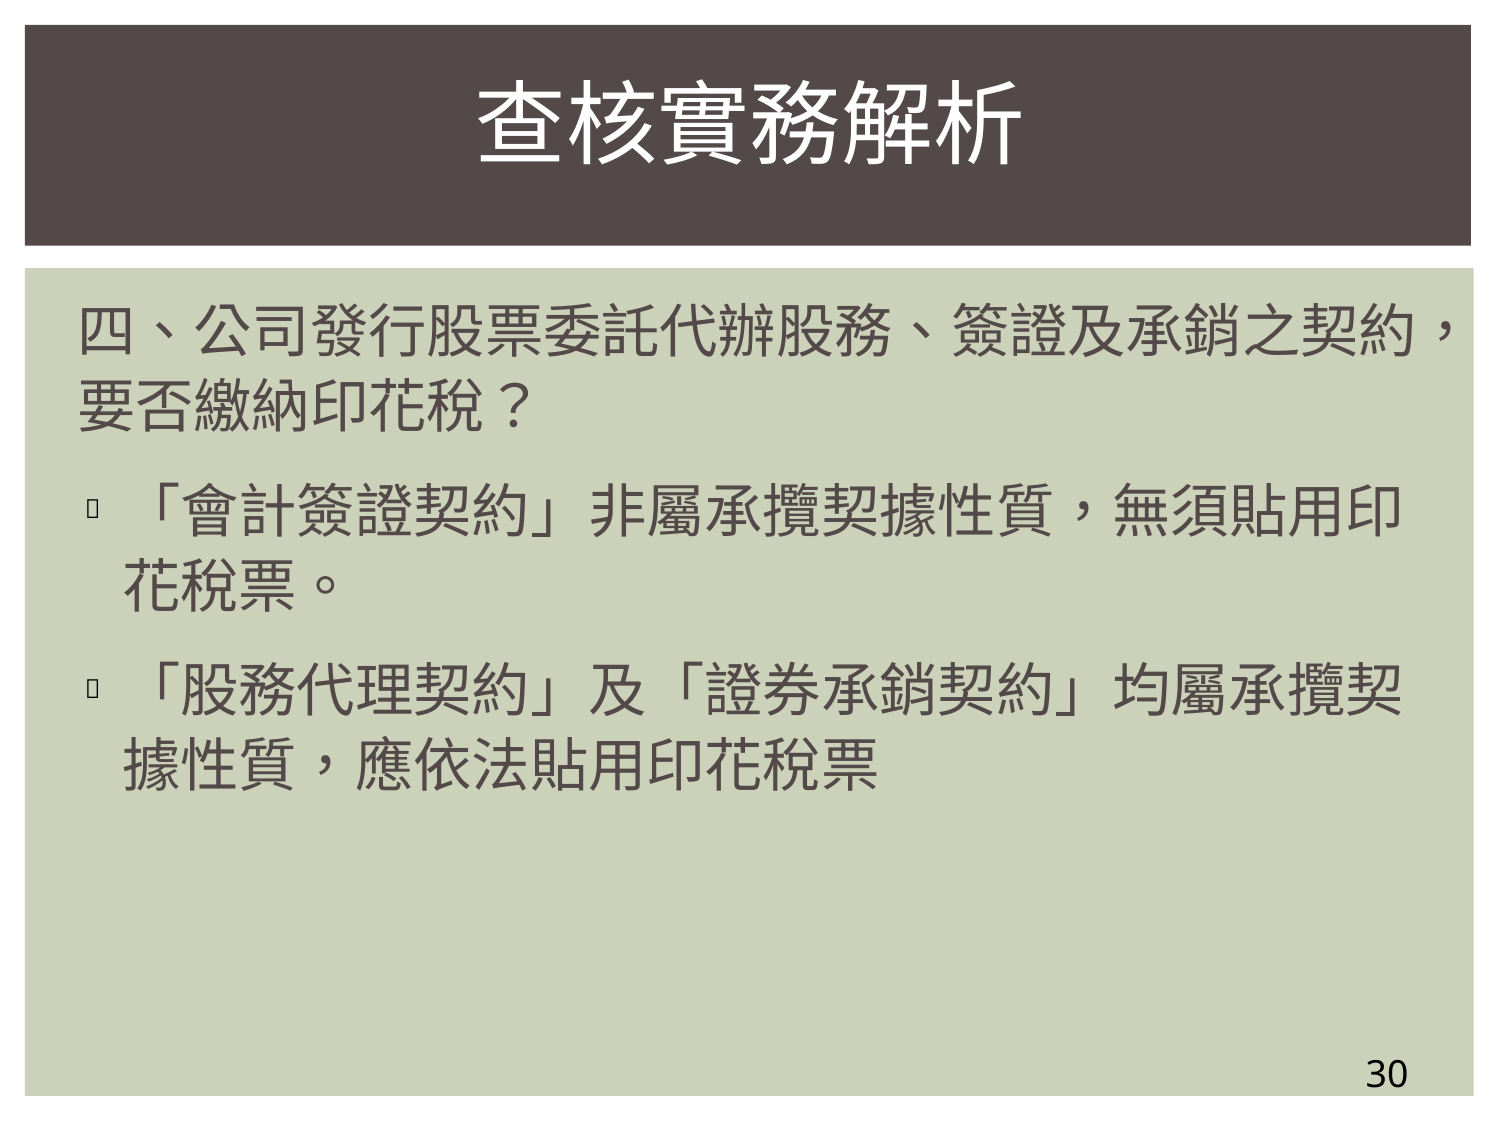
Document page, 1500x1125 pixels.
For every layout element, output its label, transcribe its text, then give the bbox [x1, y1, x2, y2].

list 四、公司發行股票委託代辦股務、簽證及承銷之契約，要否繳納印花稅？ 「會計簽證契約」非屬承攬契據性質，無須貼用印花稅票。 「股務代理契約」及「證券承銷契約」均屬承攬契據性質，應依法貼用印花稅票 [62, 281, 1442, 1005]
title 查核實務解析 [62, 58, 1438, 232]
slide_number <編號> [1350, 1042, 1447, 1088]
